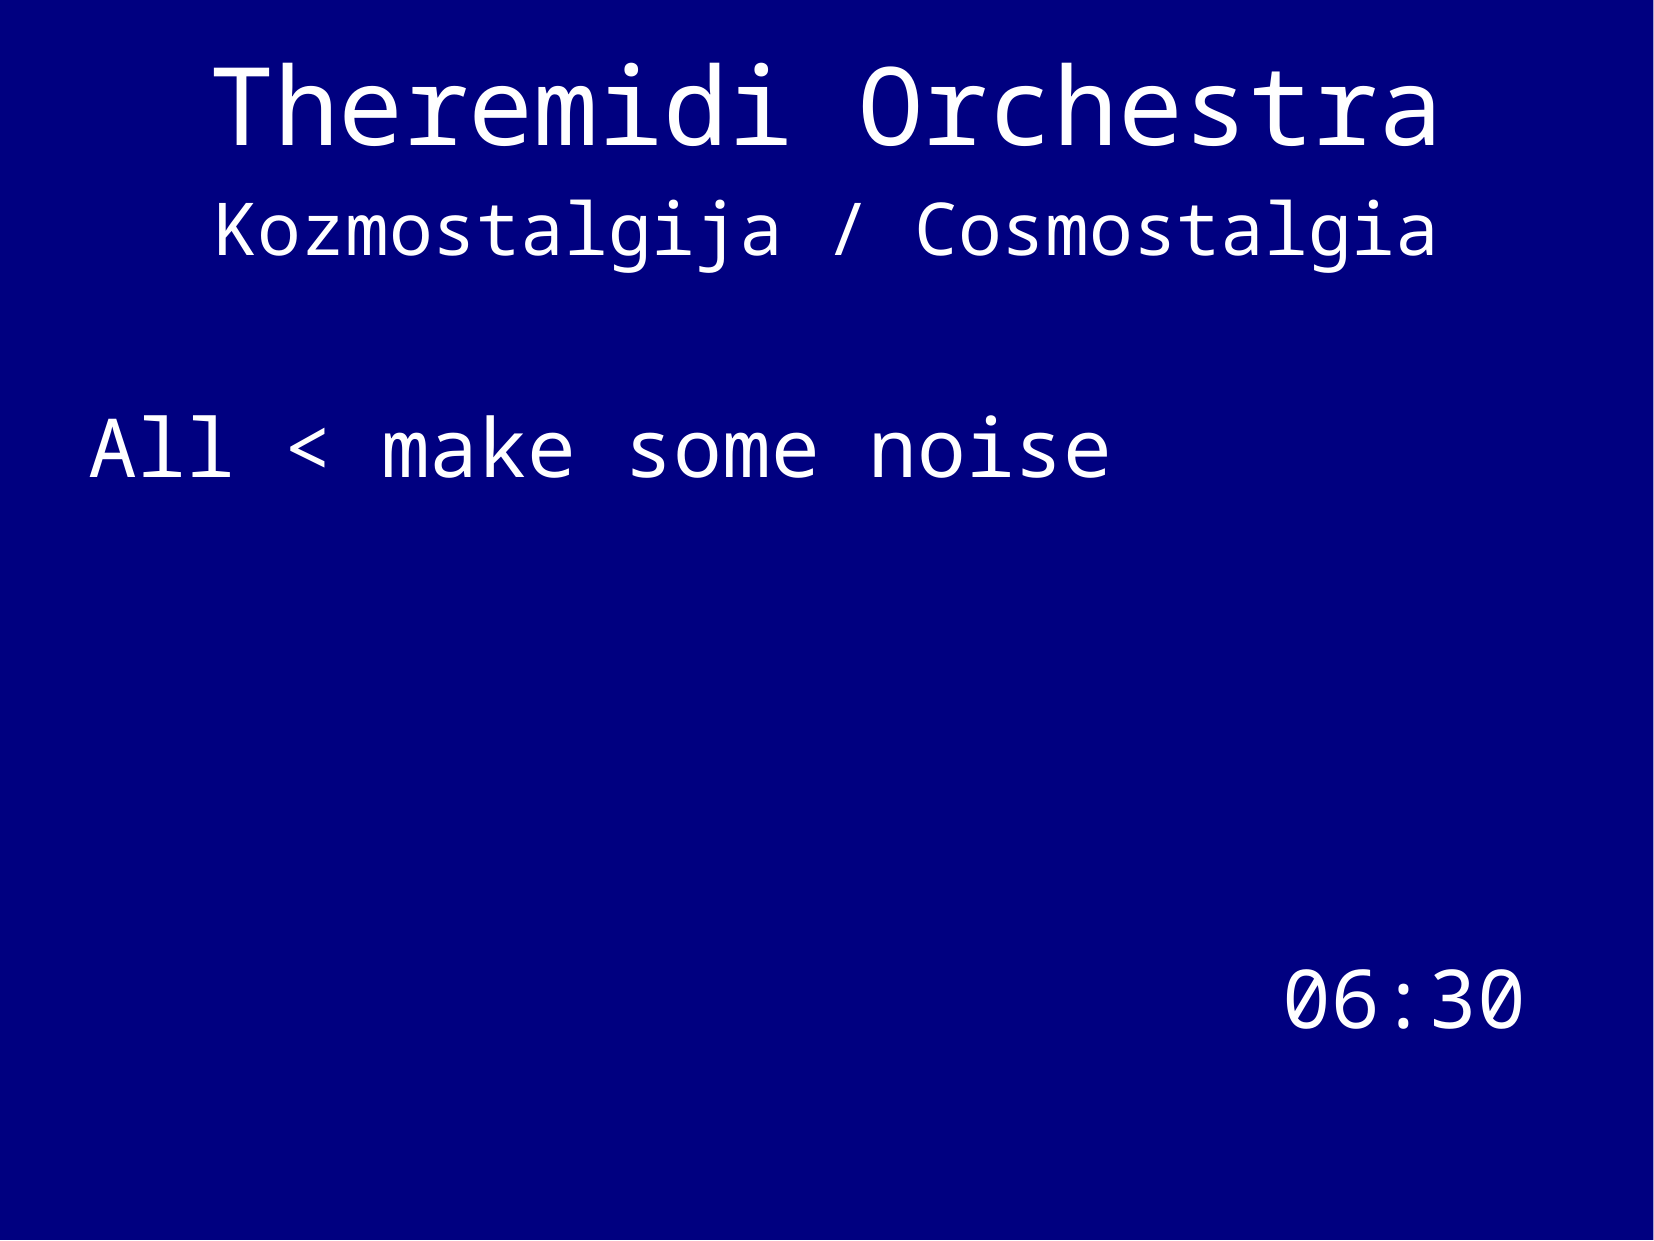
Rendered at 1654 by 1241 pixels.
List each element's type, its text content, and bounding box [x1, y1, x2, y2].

text_box 06:30 [1282, 900, 1620, 1096]
subtitle All < make some noise [88, 272, 1566, 1063]
title Theremidi Orchestra Kozmostalgija / Cosmostalgia [82, 49, 1571, 257]
